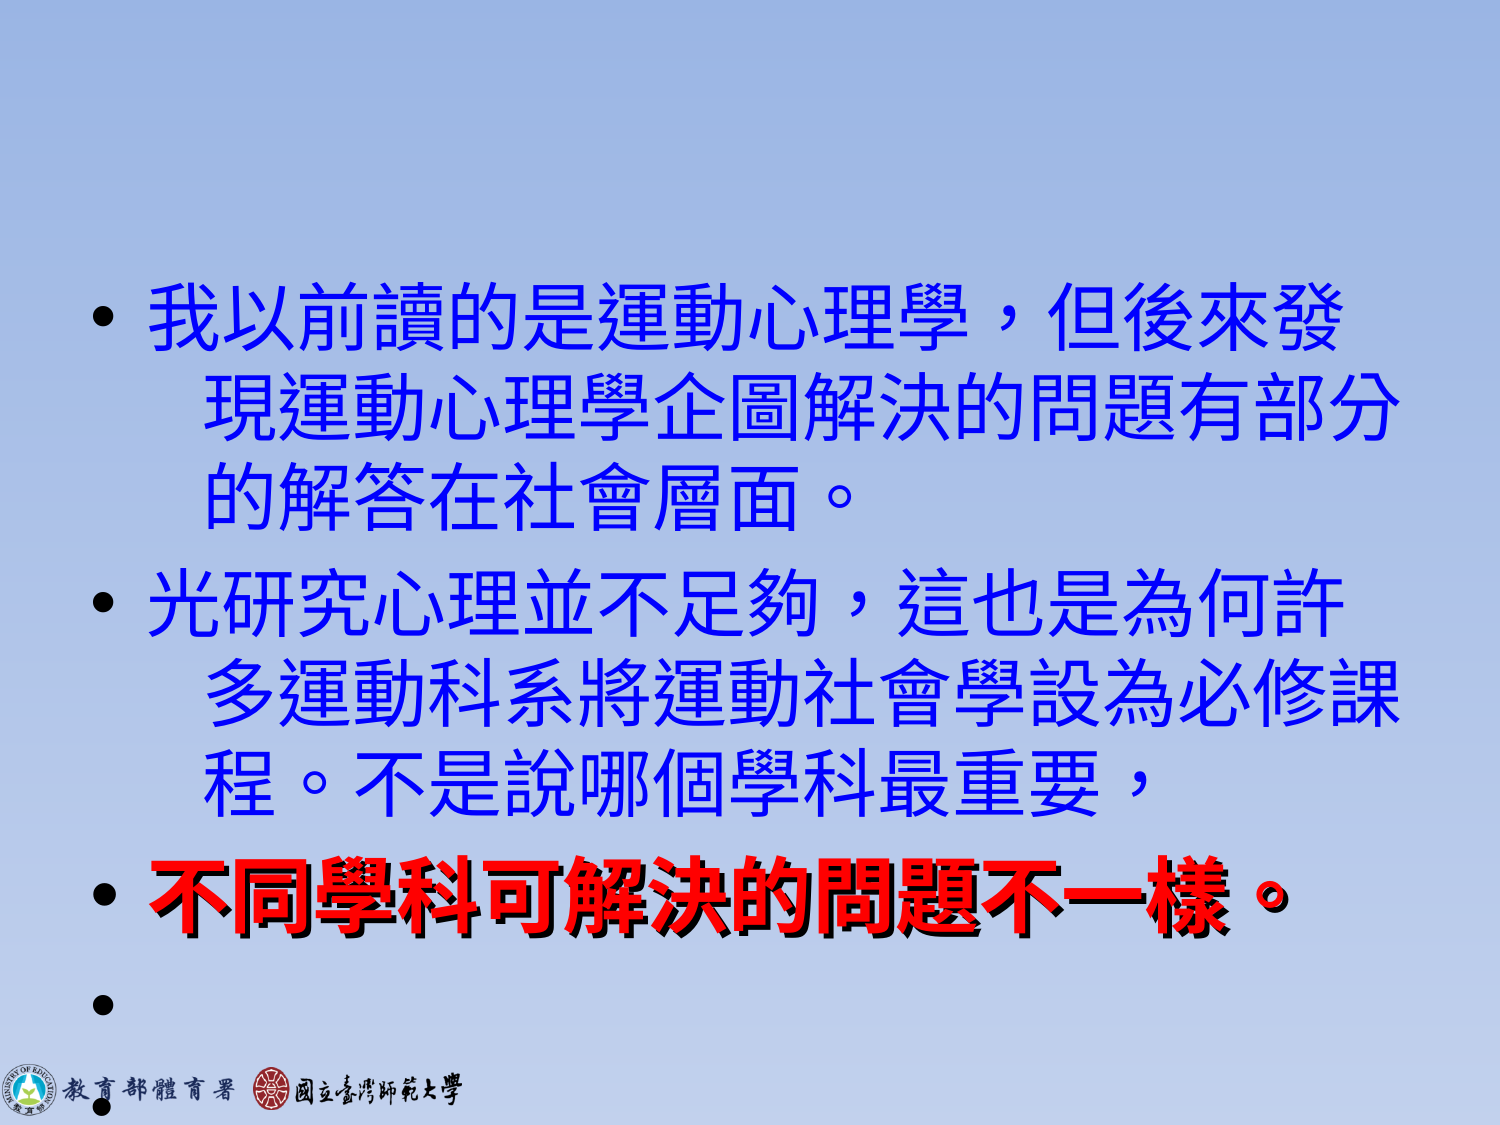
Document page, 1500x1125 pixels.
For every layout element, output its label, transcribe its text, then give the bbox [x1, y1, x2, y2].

list 我以前讀的是運動心理學，但後來發現運動心理學企圖解決的問題有部分的解答在社會層面。 光研究心理並不足夠，這也是為何許多運動科系將運動社會學設為必修課程。不是說哪個學科最重要， 不同學科可解決的問題不一樣。 [75, 262, 1426, 1005]
